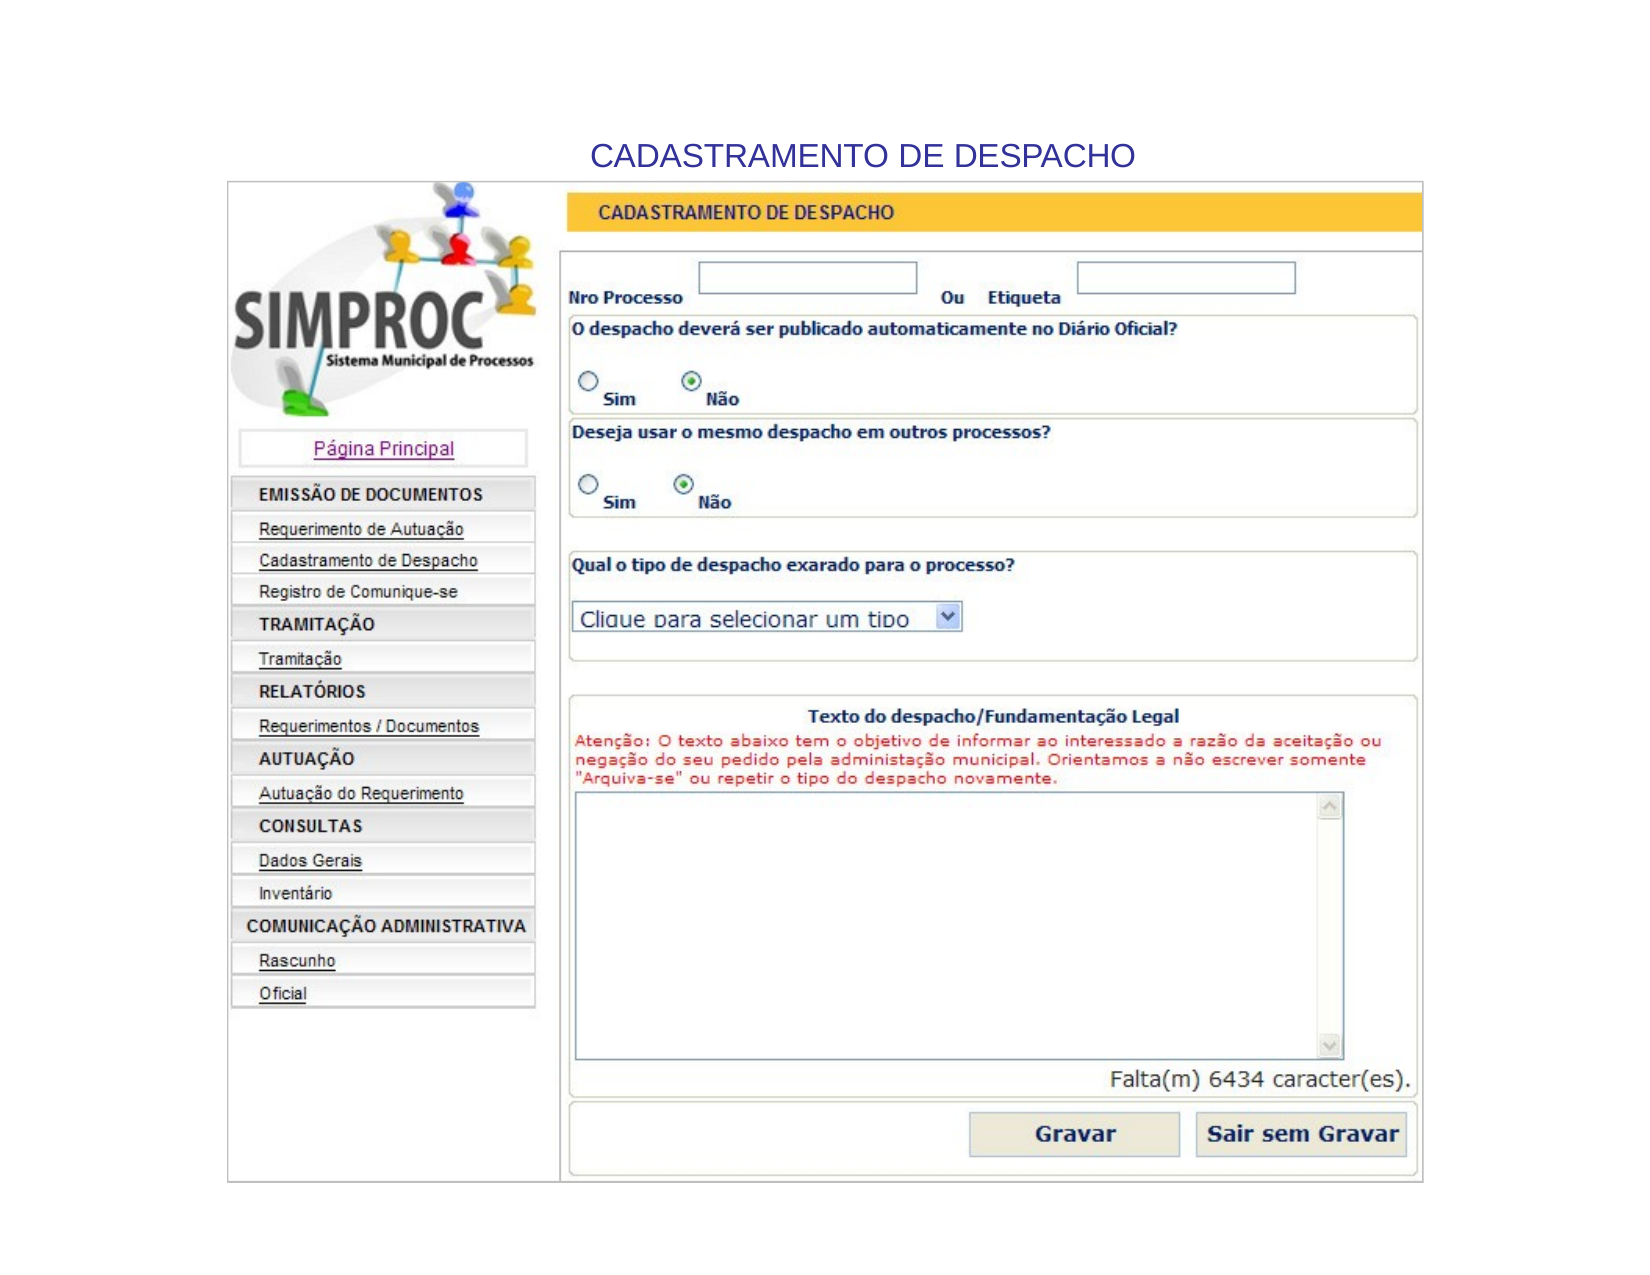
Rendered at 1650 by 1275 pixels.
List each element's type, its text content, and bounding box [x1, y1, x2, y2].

text_box [227, 180, 1424, 1183]
text_box CADASTRAMENTO DE DESPACHO [587, 132, 1143, 177]
